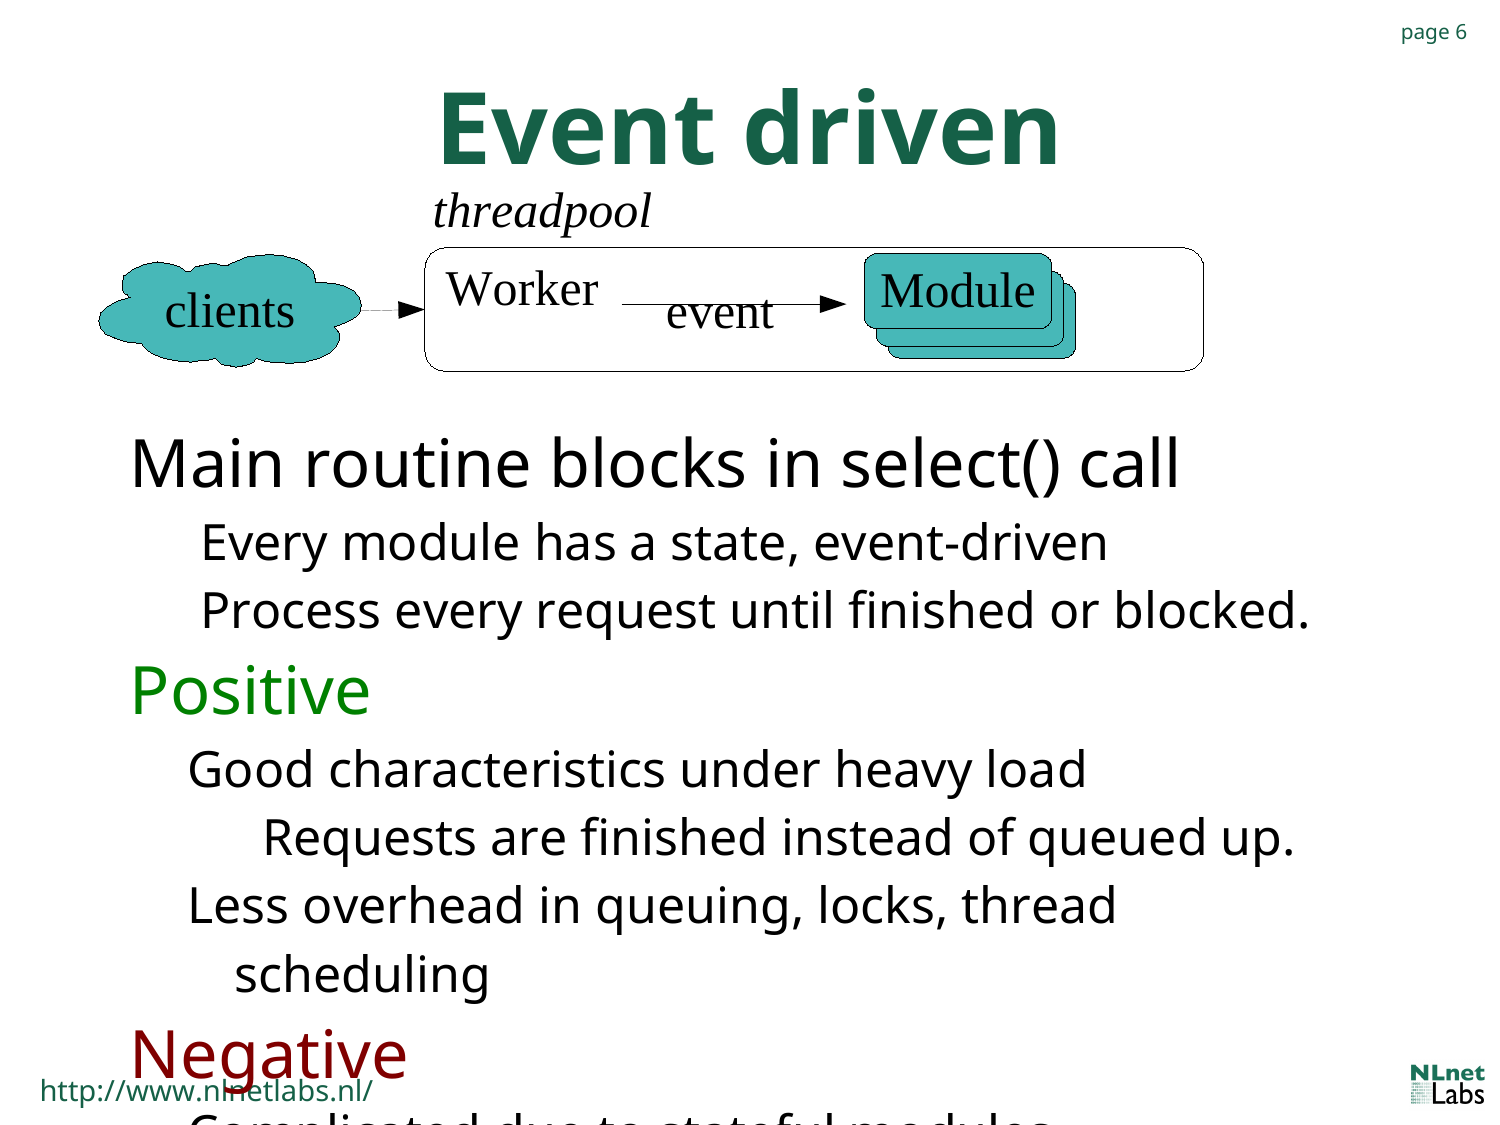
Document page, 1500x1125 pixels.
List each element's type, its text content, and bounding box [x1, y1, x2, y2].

text_box clients [98, 254, 362, 368]
list Main routine blocks in select() call Every module has a state, event-driven Process every request until finished or blocked. Positive Good characteristics under heavy load Requests are finished instead of queued up. Less overhead in queuing, locks, thread scheduling Negative Complicated due to stateful modules Validation load falls to thread that accepted request [112, 324, 1388, 1035]
text_box Worker [424, 247, 1204, 372]
text_box event [651, 276, 790, 362]
title Event driven [112, 66, 1388, 322]
text_box Module [864, 253, 1052, 329]
text_box threadpool [417, 175, 668, 261]
picture [1409, 1059, 1485, 1111]
title Event driven [349, 311, 424, 322]
text_box [876, 271, 1064, 347]
